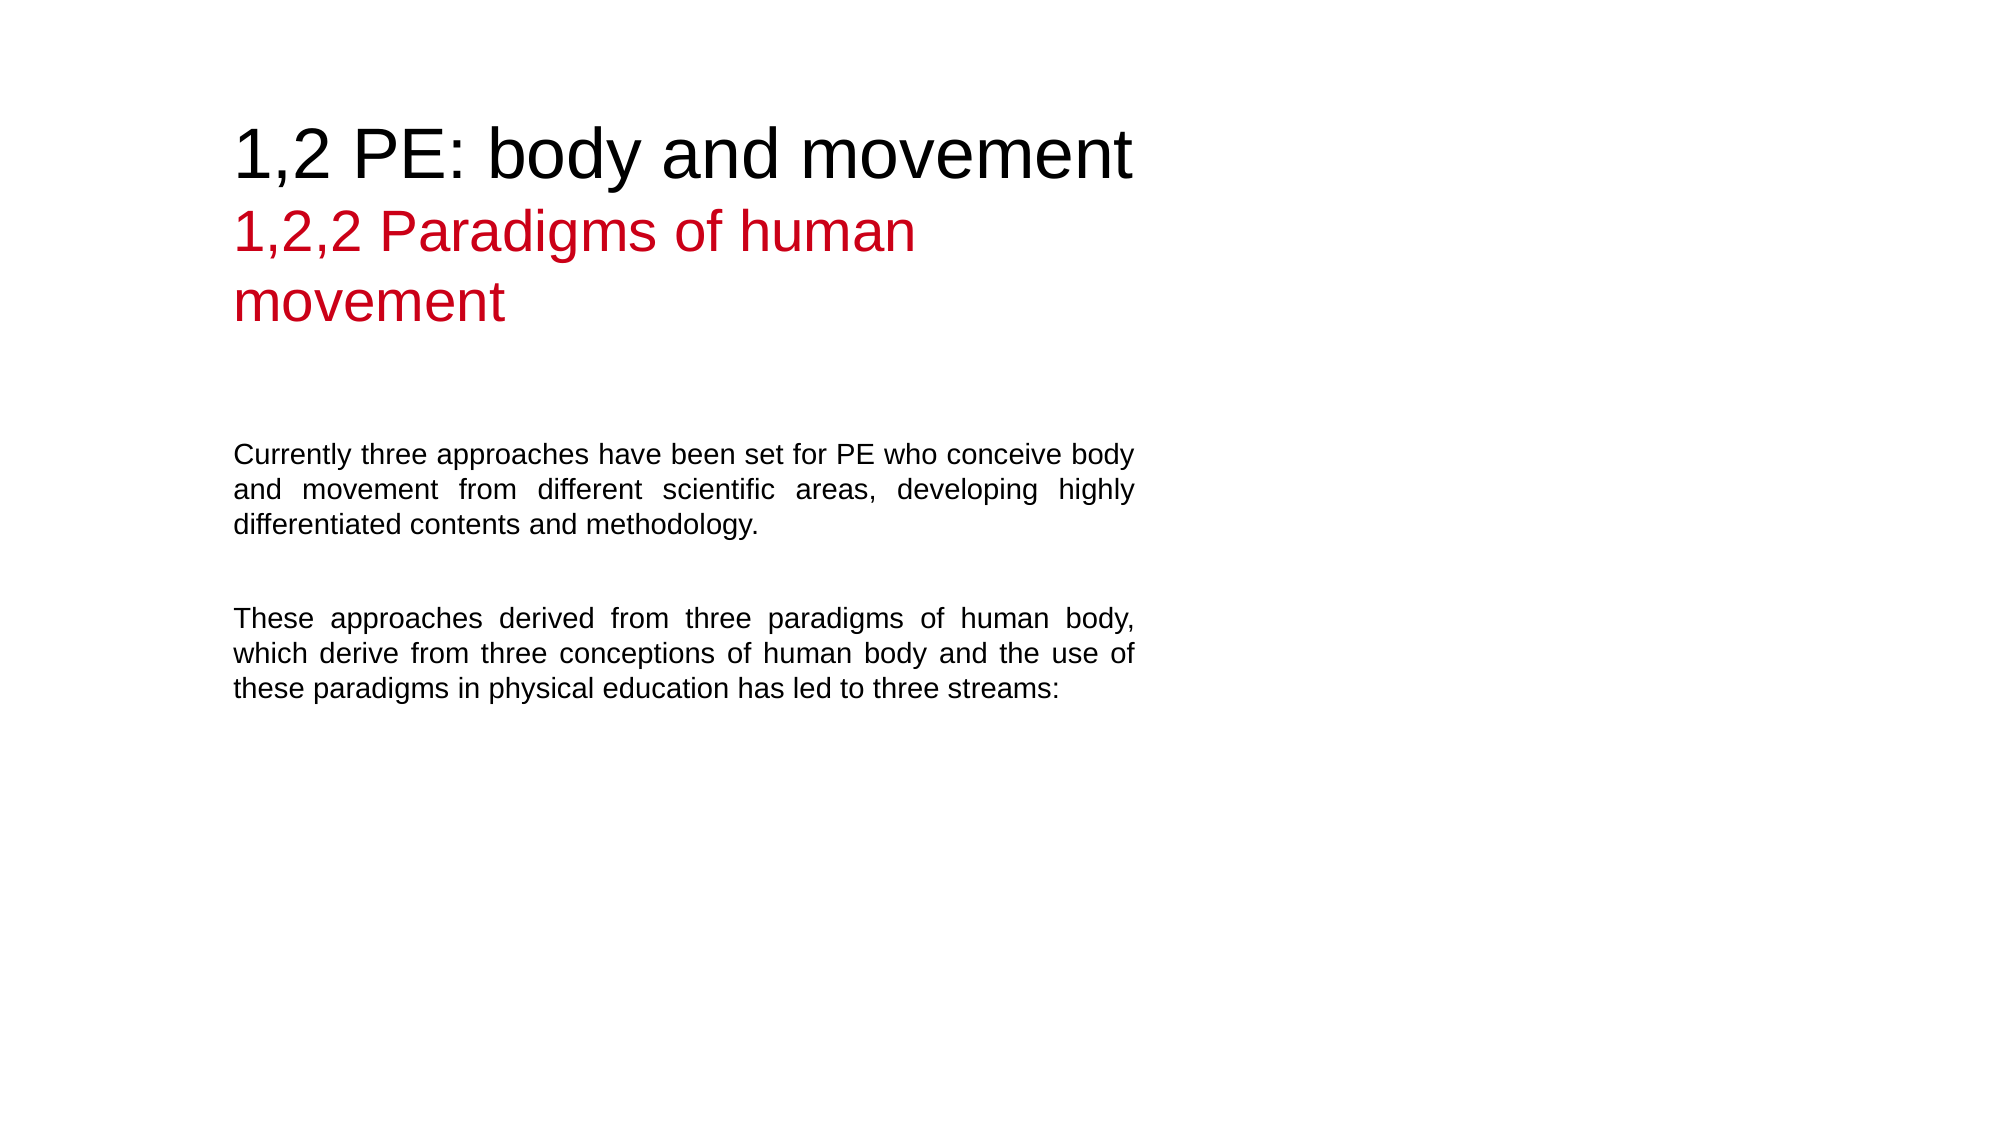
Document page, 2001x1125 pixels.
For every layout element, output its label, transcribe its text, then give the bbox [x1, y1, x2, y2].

title 1,2 PE: body and movement [233, 91, 1140, 193]
list Currently three approaches have been set for PE who conceive body and movement from different scientific areas, developing highly differentiated contents and methodology. These approaches derived from three paradigms of human body, which derive from three conceptions of human body and the use of these paradigms in physical education has led to three streams: [233, 341, 1140, 949]
subtitle 1,2,2 Paradigms of human movement [233, 193, 1140, 253]
